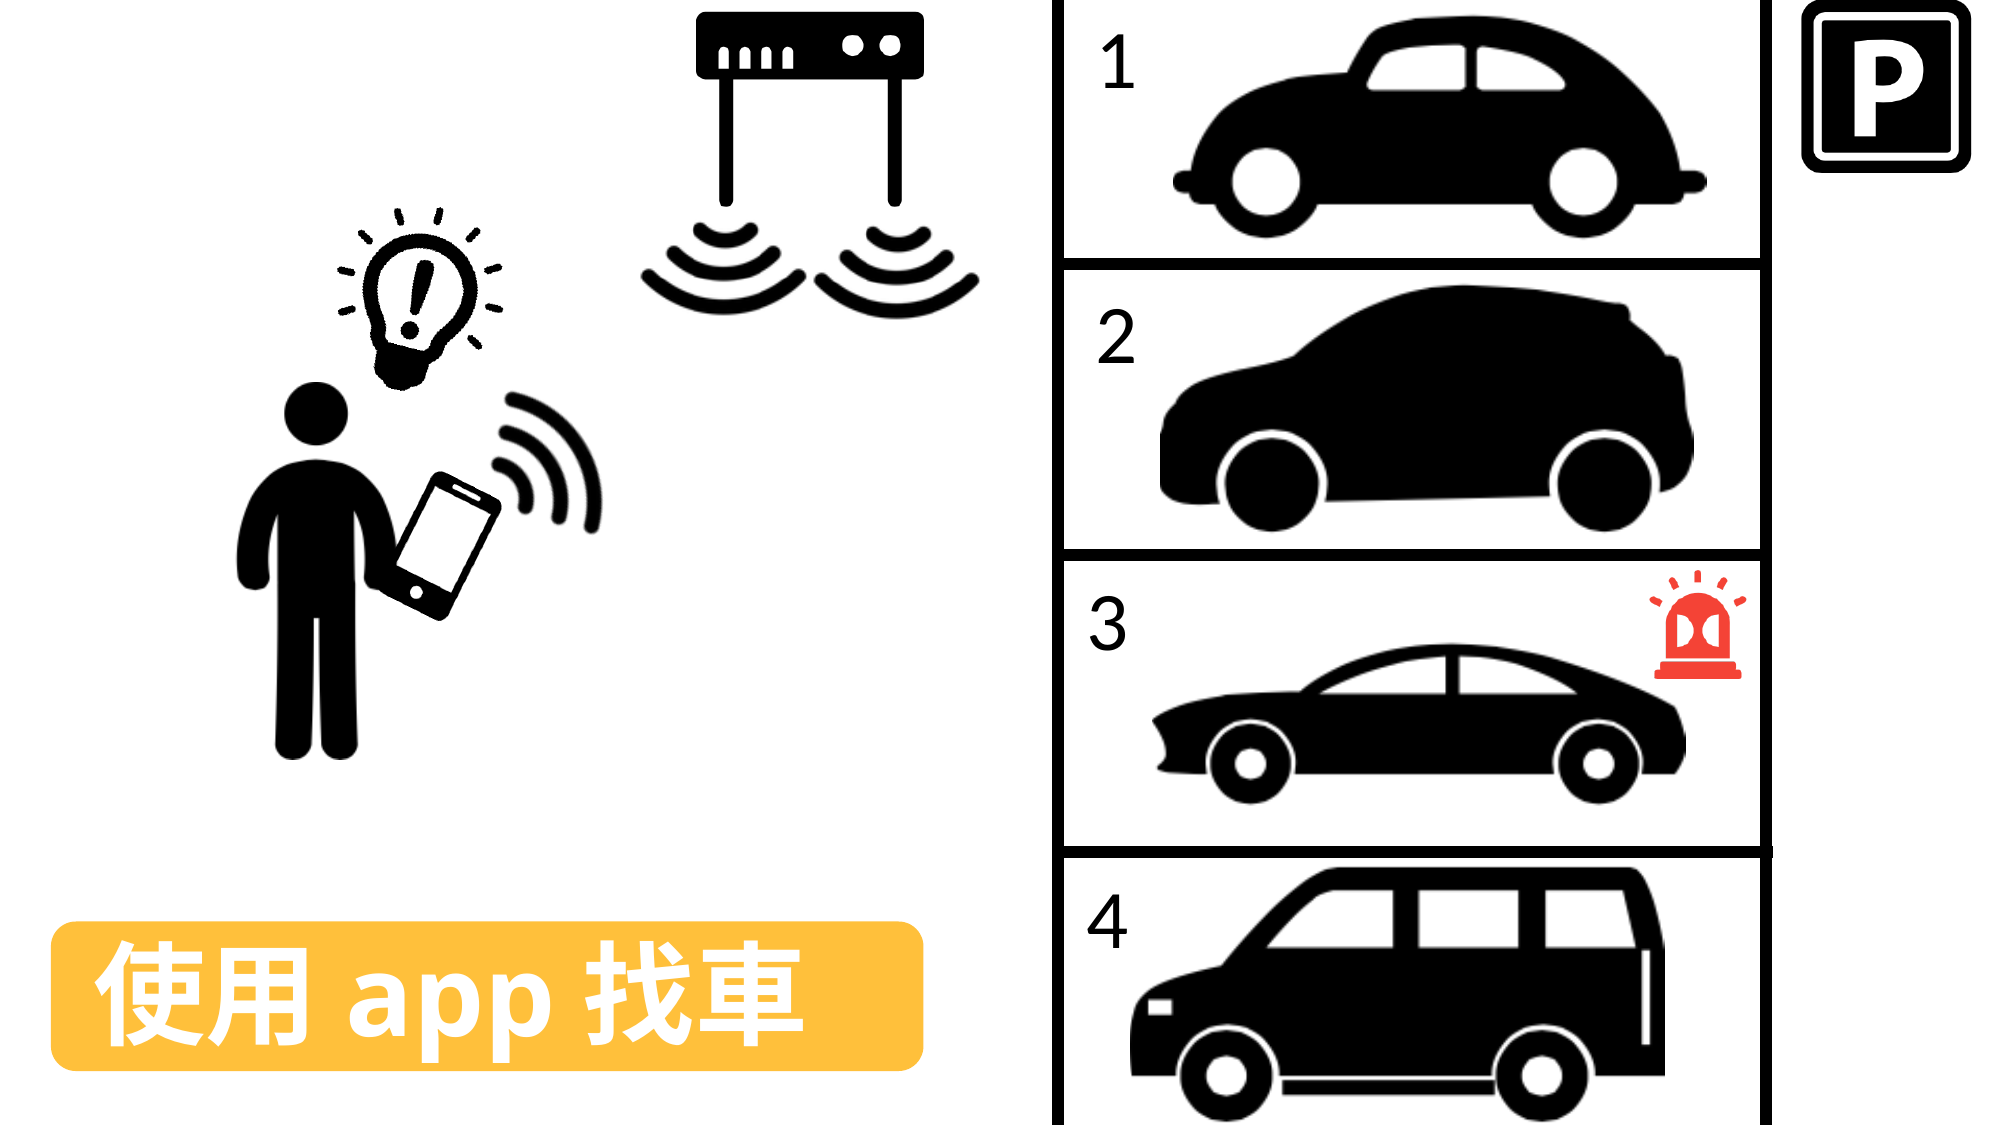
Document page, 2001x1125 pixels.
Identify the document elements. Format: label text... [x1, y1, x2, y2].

picture [128, 184, 659, 760]
picture [1160, 0, 1707, 258]
text_box 使用app找車時 [78, 916, 903, 1069]
picture [1130, 270, 1752, 1125]
text_box 2 [1080, 272, 1261, 389]
picture [607, 0, 988, 335]
text_box 4 [1071, 857, 1152, 974]
text_box 1 [1080, 0, 1261, 114]
text_box [50, 921, 924, 1072]
picture [1799, 0, 1973, 173]
text_box 3 [1071, 559, 1152, 676]
